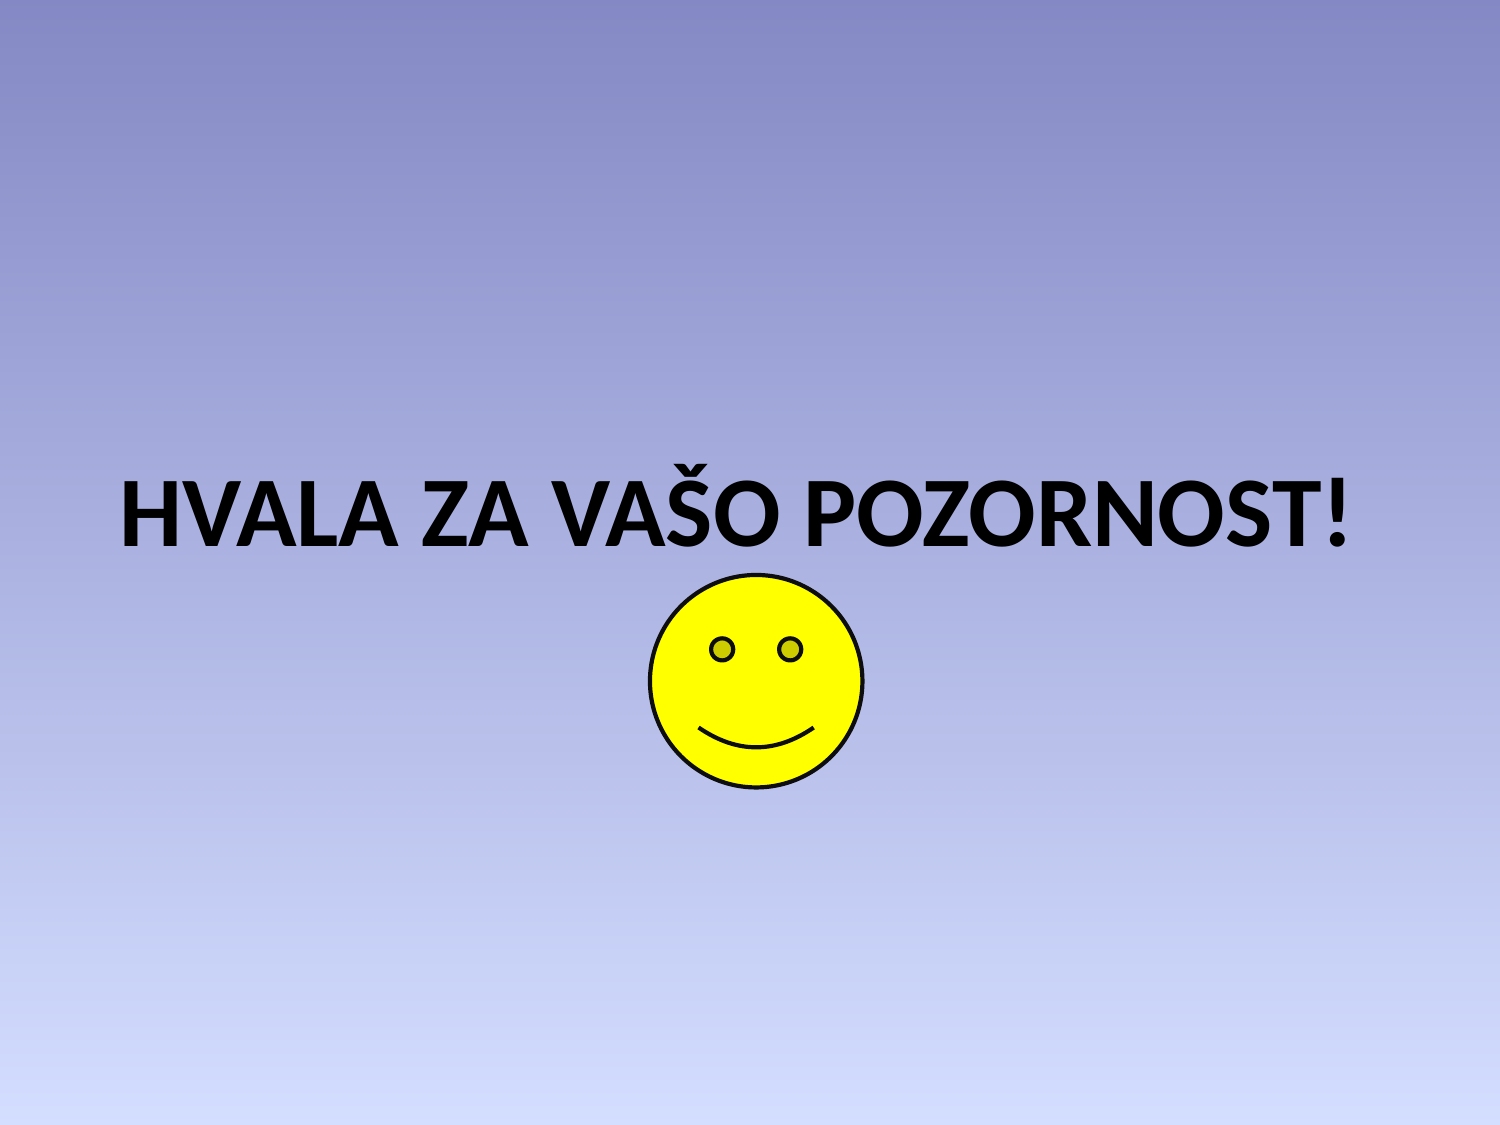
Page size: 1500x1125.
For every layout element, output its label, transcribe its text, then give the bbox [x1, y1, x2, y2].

title HVALA ZA VAŠO POZORNOST! [62, 412, 1413, 600]
text_box [649, 574, 863, 788]
